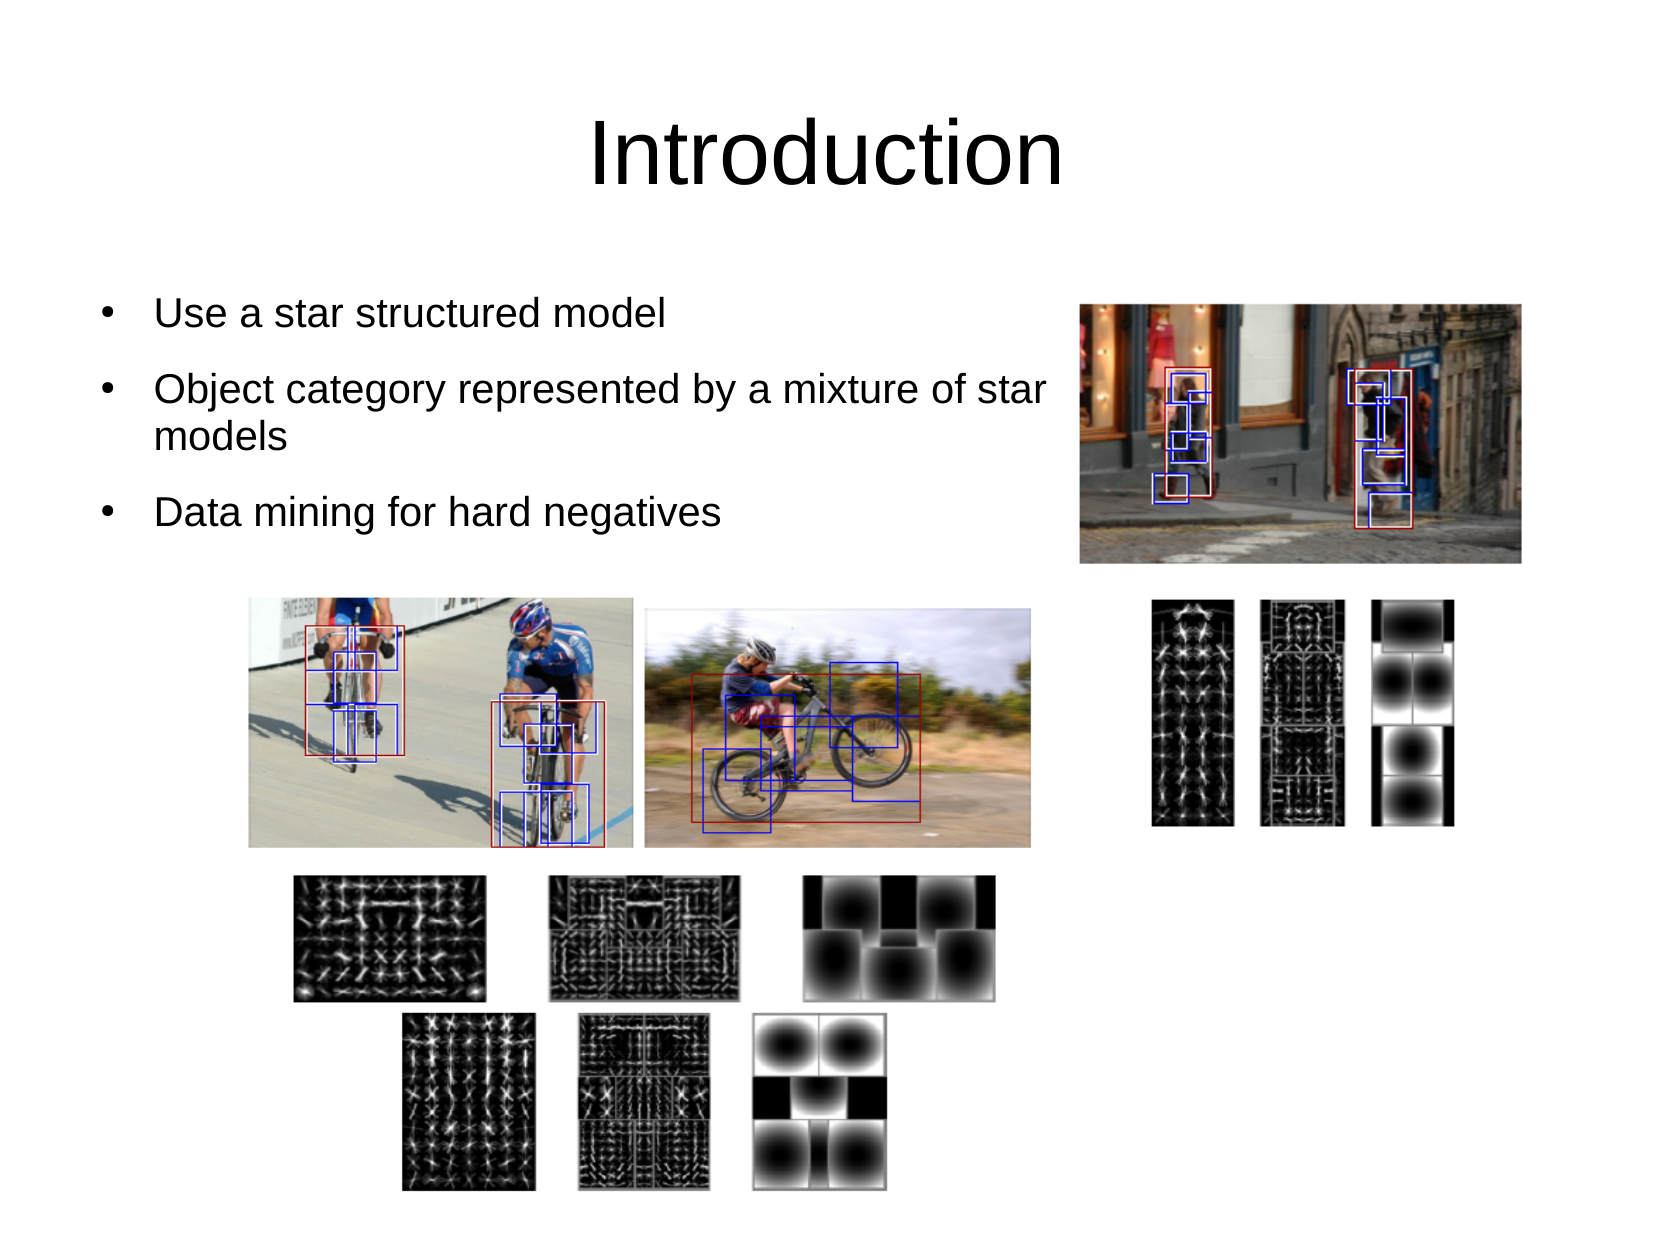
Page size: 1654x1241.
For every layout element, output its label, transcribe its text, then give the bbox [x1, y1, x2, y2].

picture [236, 590, 1048, 1199]
title Introduction [82, 49, 1571, 257]
list Use a star structured model Object category represented by a mixture of star models Data mining for hard negatives [82, 290, 1063, 1109]
picture [1069, 295, 1536, 833]
